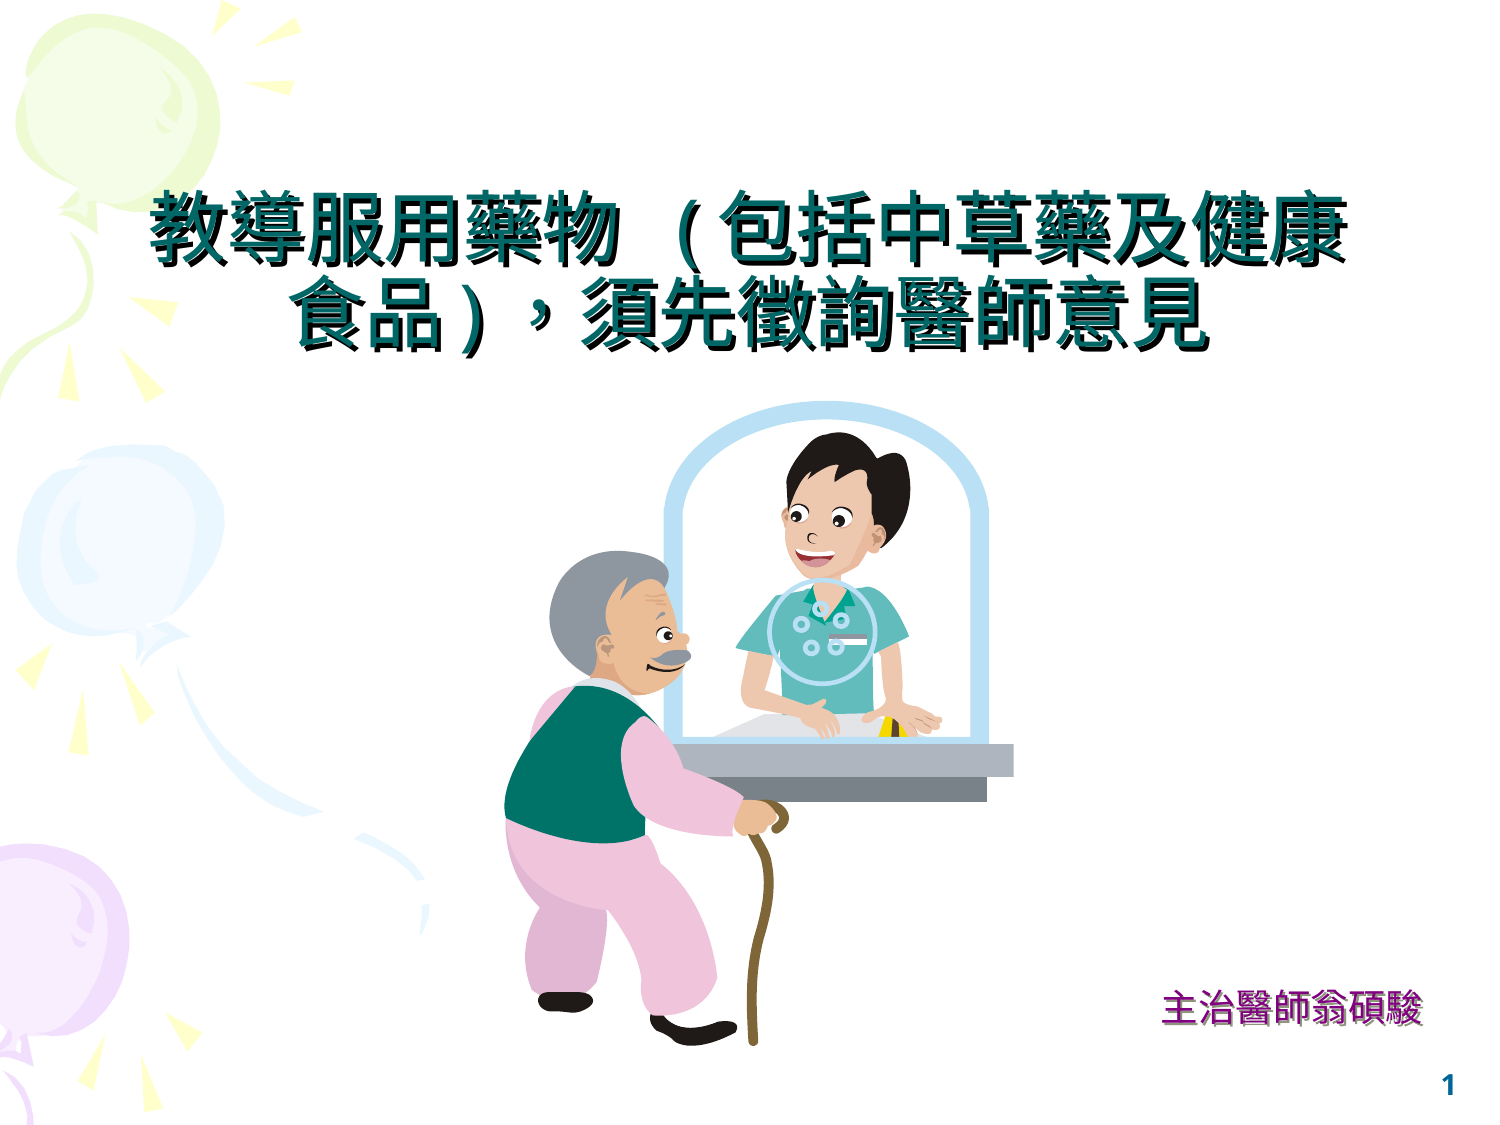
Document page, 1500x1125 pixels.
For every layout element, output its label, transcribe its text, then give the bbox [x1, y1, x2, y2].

title 教導服用藥物 (包括中草藥及健康食品)，須先徵詢醫師意見 [127, 125, 1367, 367]
text_box 1 [1411, 1034, 1487, 1114]
text_box 主治醫師翁碩駿 [1145, 976, 1465, 1037]
picture [504, 400, 1014, 1046]
